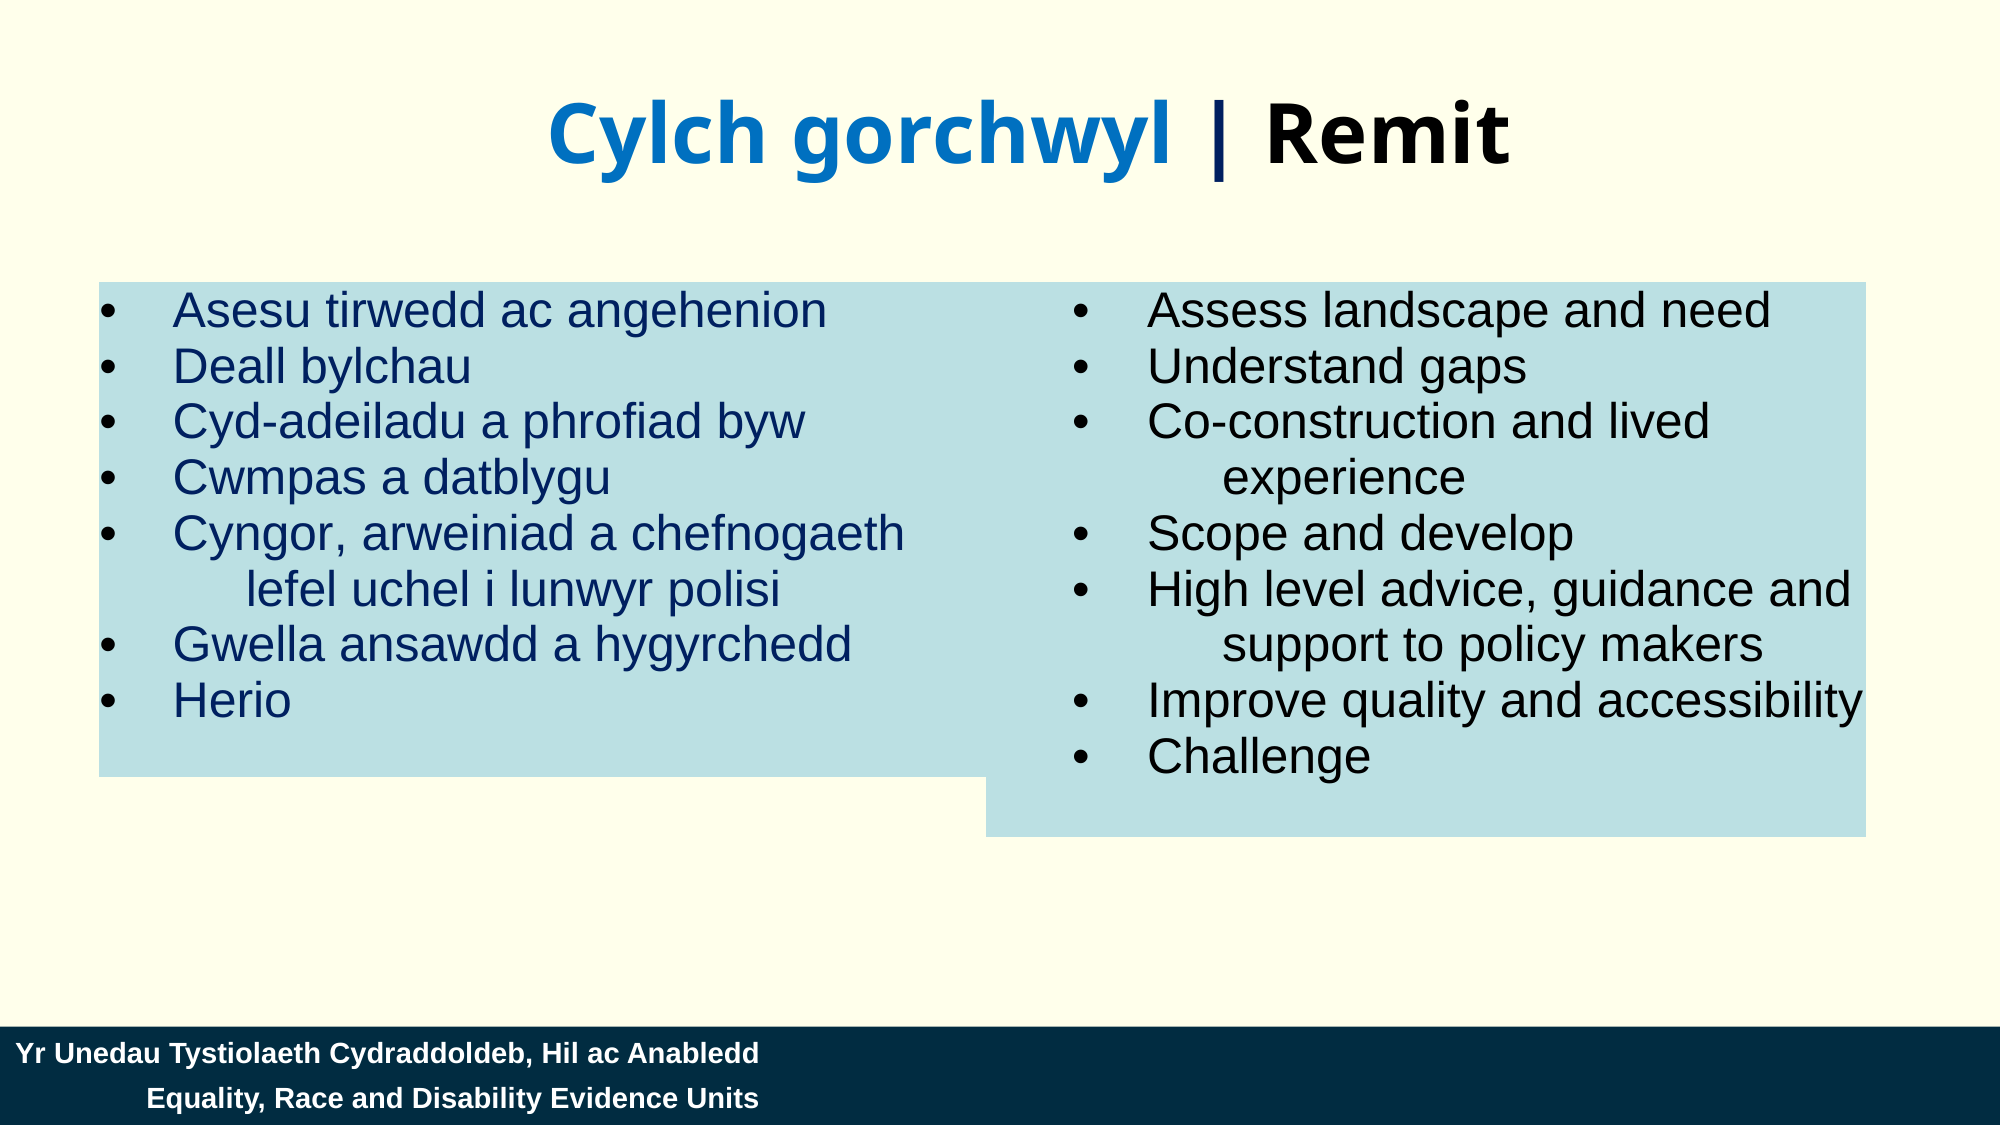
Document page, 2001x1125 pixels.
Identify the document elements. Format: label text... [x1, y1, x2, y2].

table_header Assess landscape and need Understand gaps Co-construction and lived experience Scope and develop High level advice, guidance and support to policy makers Improve quality and accessibility Challenge [986, 282, 1866, 837]
table_header Asesu tirwedd ac angehenion Deall bylchau Cyd-adeiladu a phrofiad byw Cwmpas a datblygu Cyngor, arweiniad a chefnogaeth lefel uchel i lunwyr polisi Gwella ansawdd a hygyrchedd Herio [99, 282, 1002, 777]
text_box Yr Unedau Tystiolaeth Cydraddoldeb, Hil ac Anabledd Equality, Race and Disability Evidence Units [0, 1026, 2000, 1125]
text_box Cylch gorchwyl | Remit [381, 73, 1866, 226]
